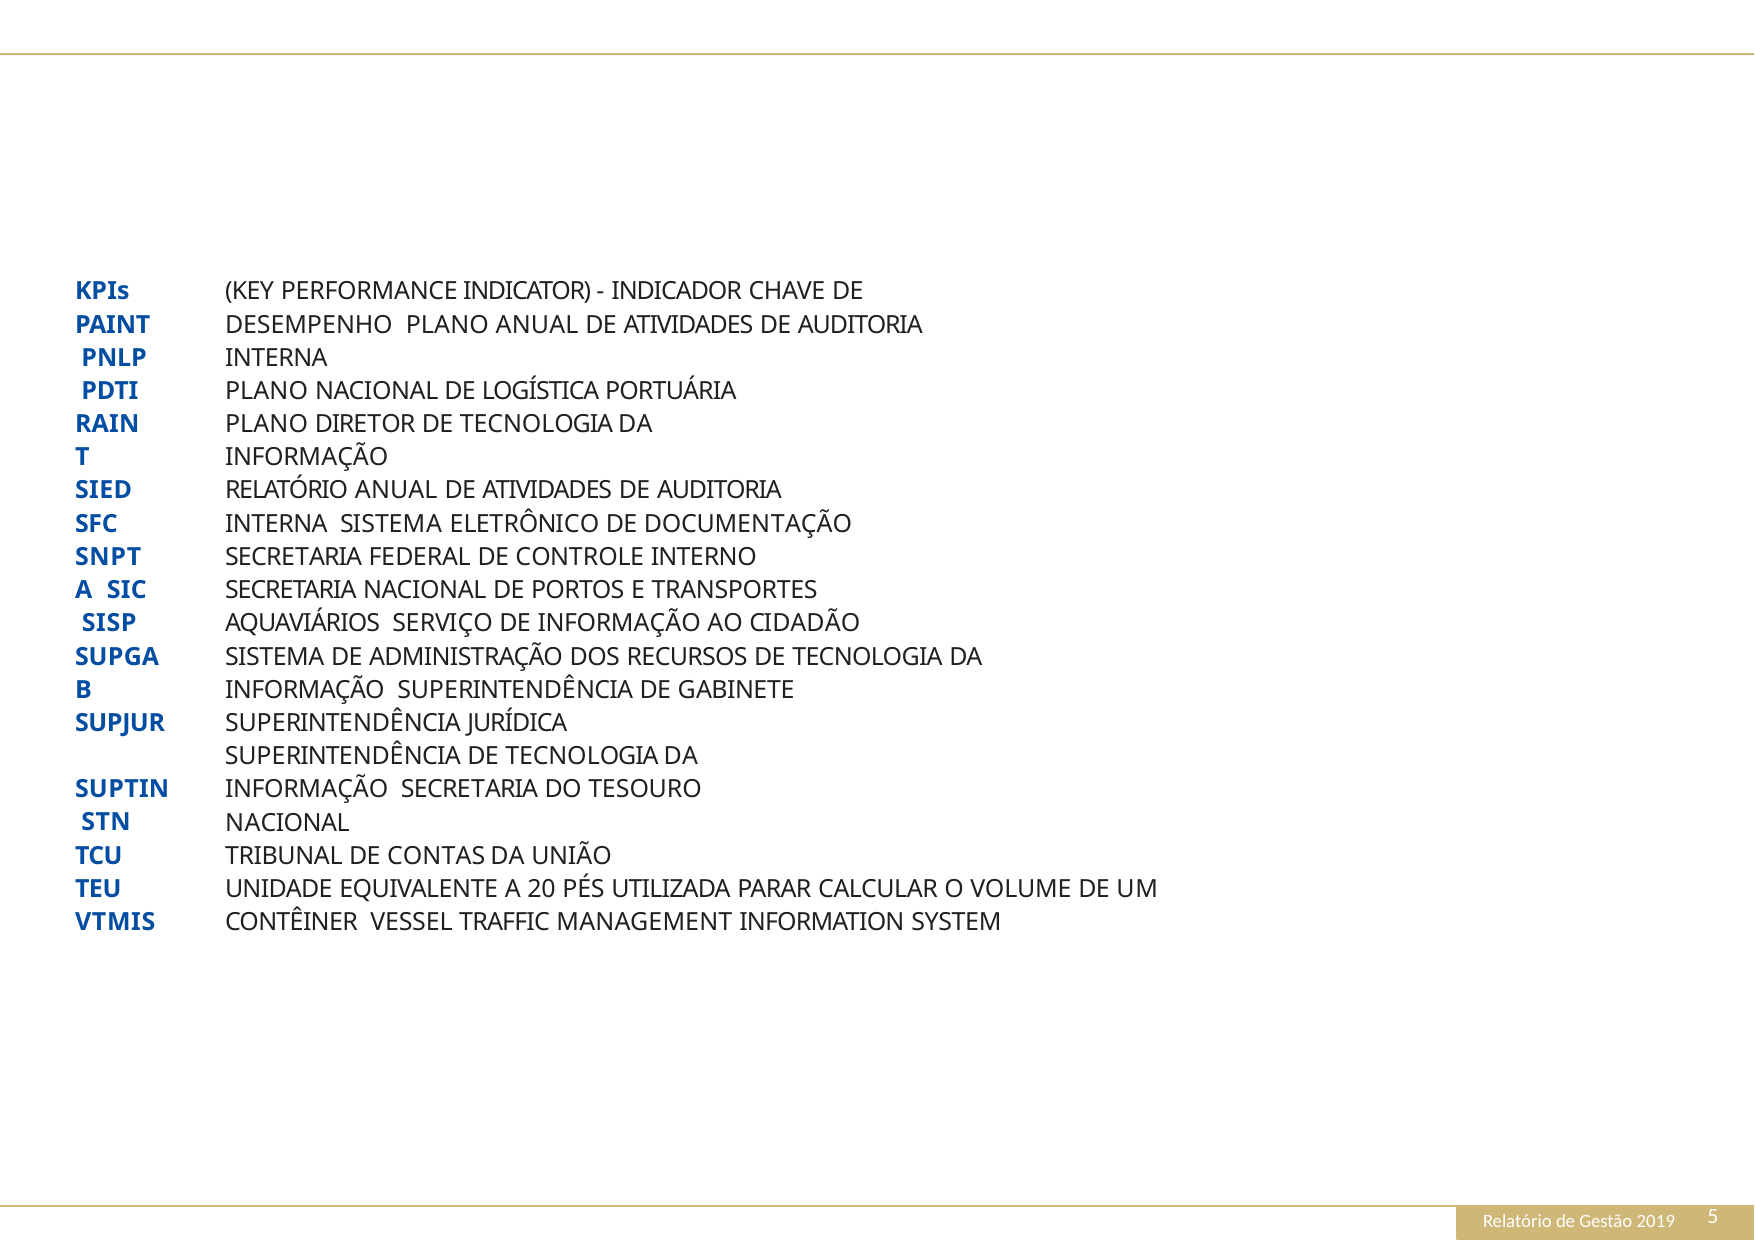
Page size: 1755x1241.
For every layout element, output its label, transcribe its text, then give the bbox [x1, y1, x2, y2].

text_box 5 [1705, 1200, 1721, 1205]
text_box Relatório de Gestão 2019 [1481, 1207, 1682, 1234]
text_box [1458, 1209, 1754, 1238]
text_box (KEY PERFORMANCE INDICATOR) - INDICADOR CHAVE DE DESEMPENHO PLANO ANUAL DE ATIVIDADES DE AUDITORIA INTERNA PLANO NACIONAL DE LOGÍSTICA PORTUÁRIA PLANO DIRETOR DE TECNOLOGIA DA INFORMAÇÃO RELATÓRIO ANUAL DE ATIVIDADES DE AUDITORIA INTERNA SISTEMA ELETRÔNICO DE DOCUMENTAÇÃO SECRETARIA FEDERAL DE CONTROLE INTERNO SECRETARIA NACIONAL DE PORTOS E TRANSPORTES AQUAVIÁRIOS SERVIÇO DE INFORMAÇÃO AO CIDADÃO SISTEMA DE ADMINISTRAÇÃO DOS RECURSOS DE TECNOLOGIA DA INFORMAÇÃO SUPERINTENDÊNCIA DE GABINETE SUPERINTENDÊNCIA JURÍDICA SUPERINTENDÊNCIA DE TECNOLOGIA DA INFORMAÇÃO SECRETARIA DO TESOURO NACIONAL TRIBUNAL DE CONTAS DA UNIÃO UNIDADE EQUIVALENTE A 20 PÉS UTILIZADA PARAR CALCULAR O VOLUME DE UM CONTÊINER VESSEL TRAFFIC MANAGEMENT INFORMATION SYSTEM [222, 269, 1251, 841]
text_box 5 [1705, 1207, 1721, 1231]
text_box KPIs PAINT PNLP PDTI RAINT SIED SFC SNPTA SIC SISP SUPGAB SUPJUR SUPTIN STN TCU TEU VTMIS [72, 269, 171, 841]
